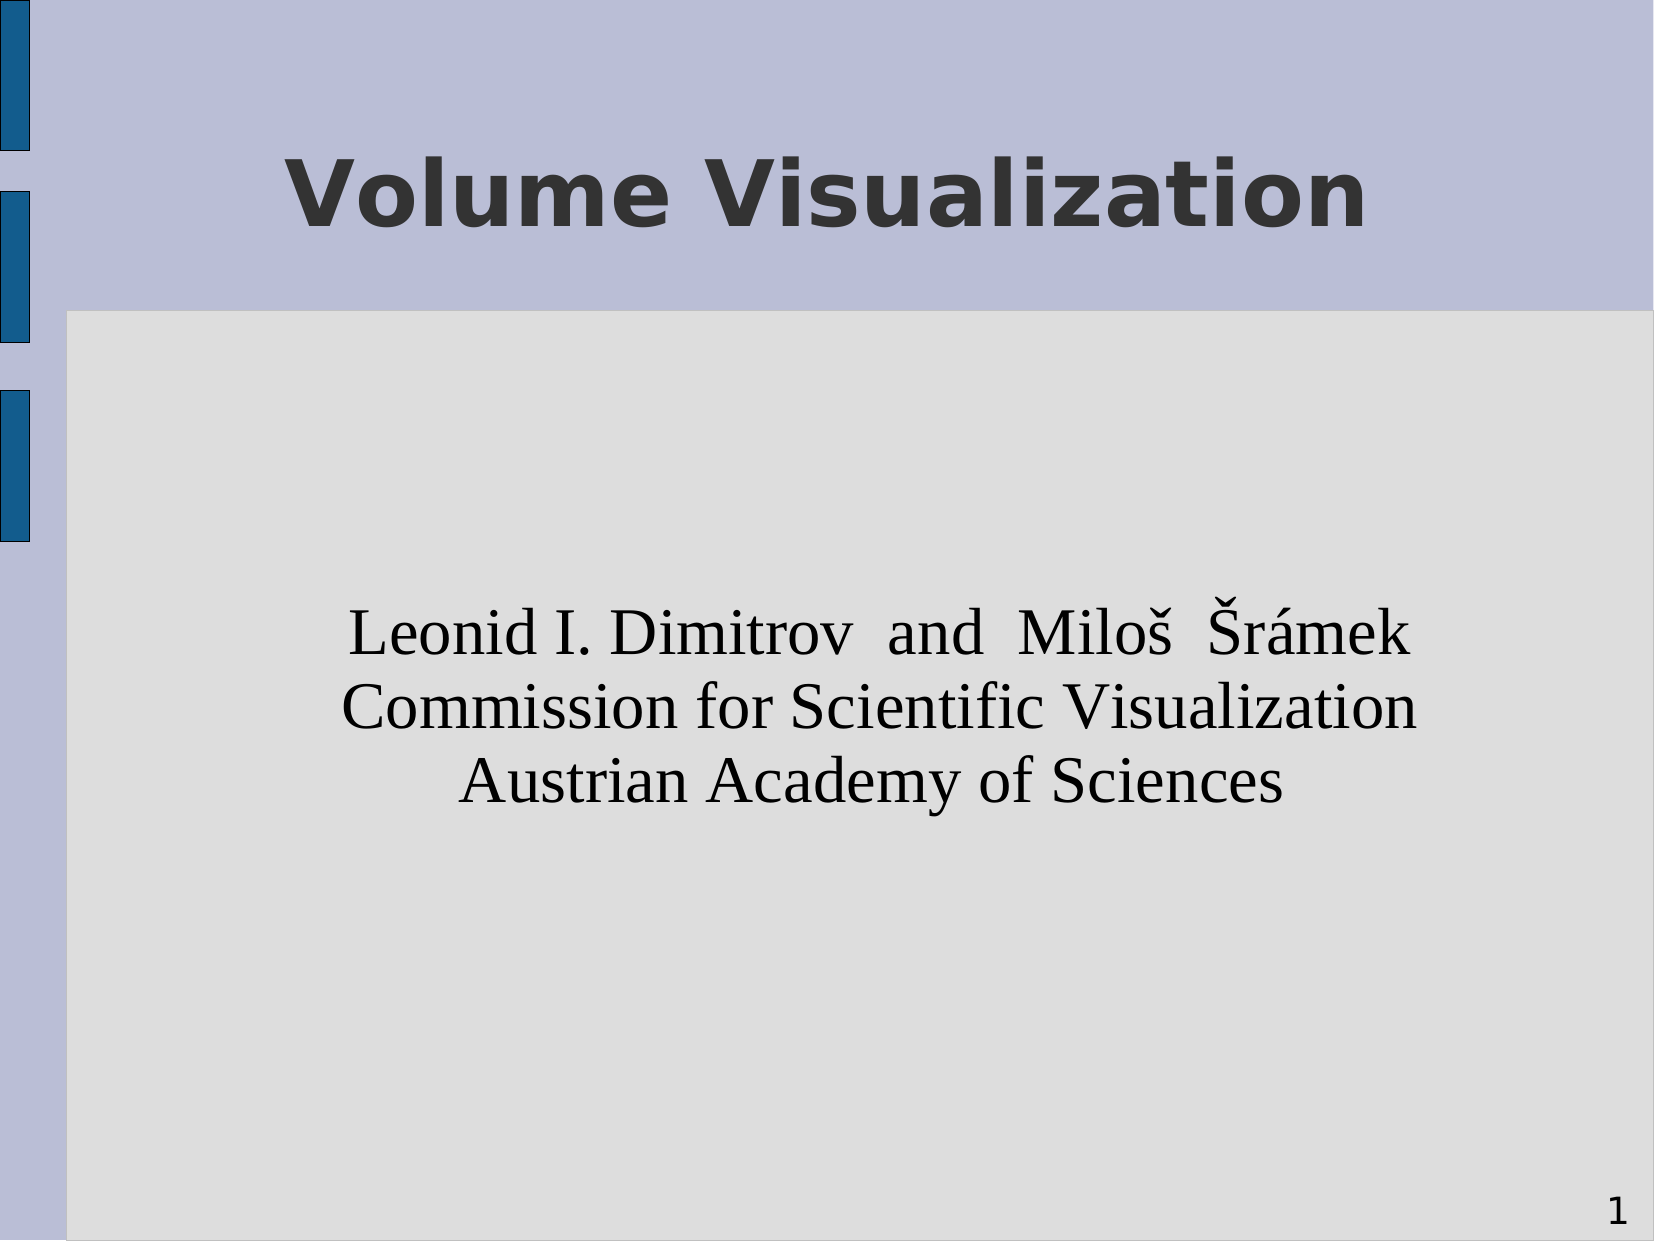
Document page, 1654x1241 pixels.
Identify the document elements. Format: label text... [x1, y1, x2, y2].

title Volume Visualization [121, 83, 1534, 306]
subtitle Leonid I. Dimitrov and Miloš Šrámek Commission for Scientific Visualization Austrian Academy of Sciences [87, 587, 1639, 1207]
